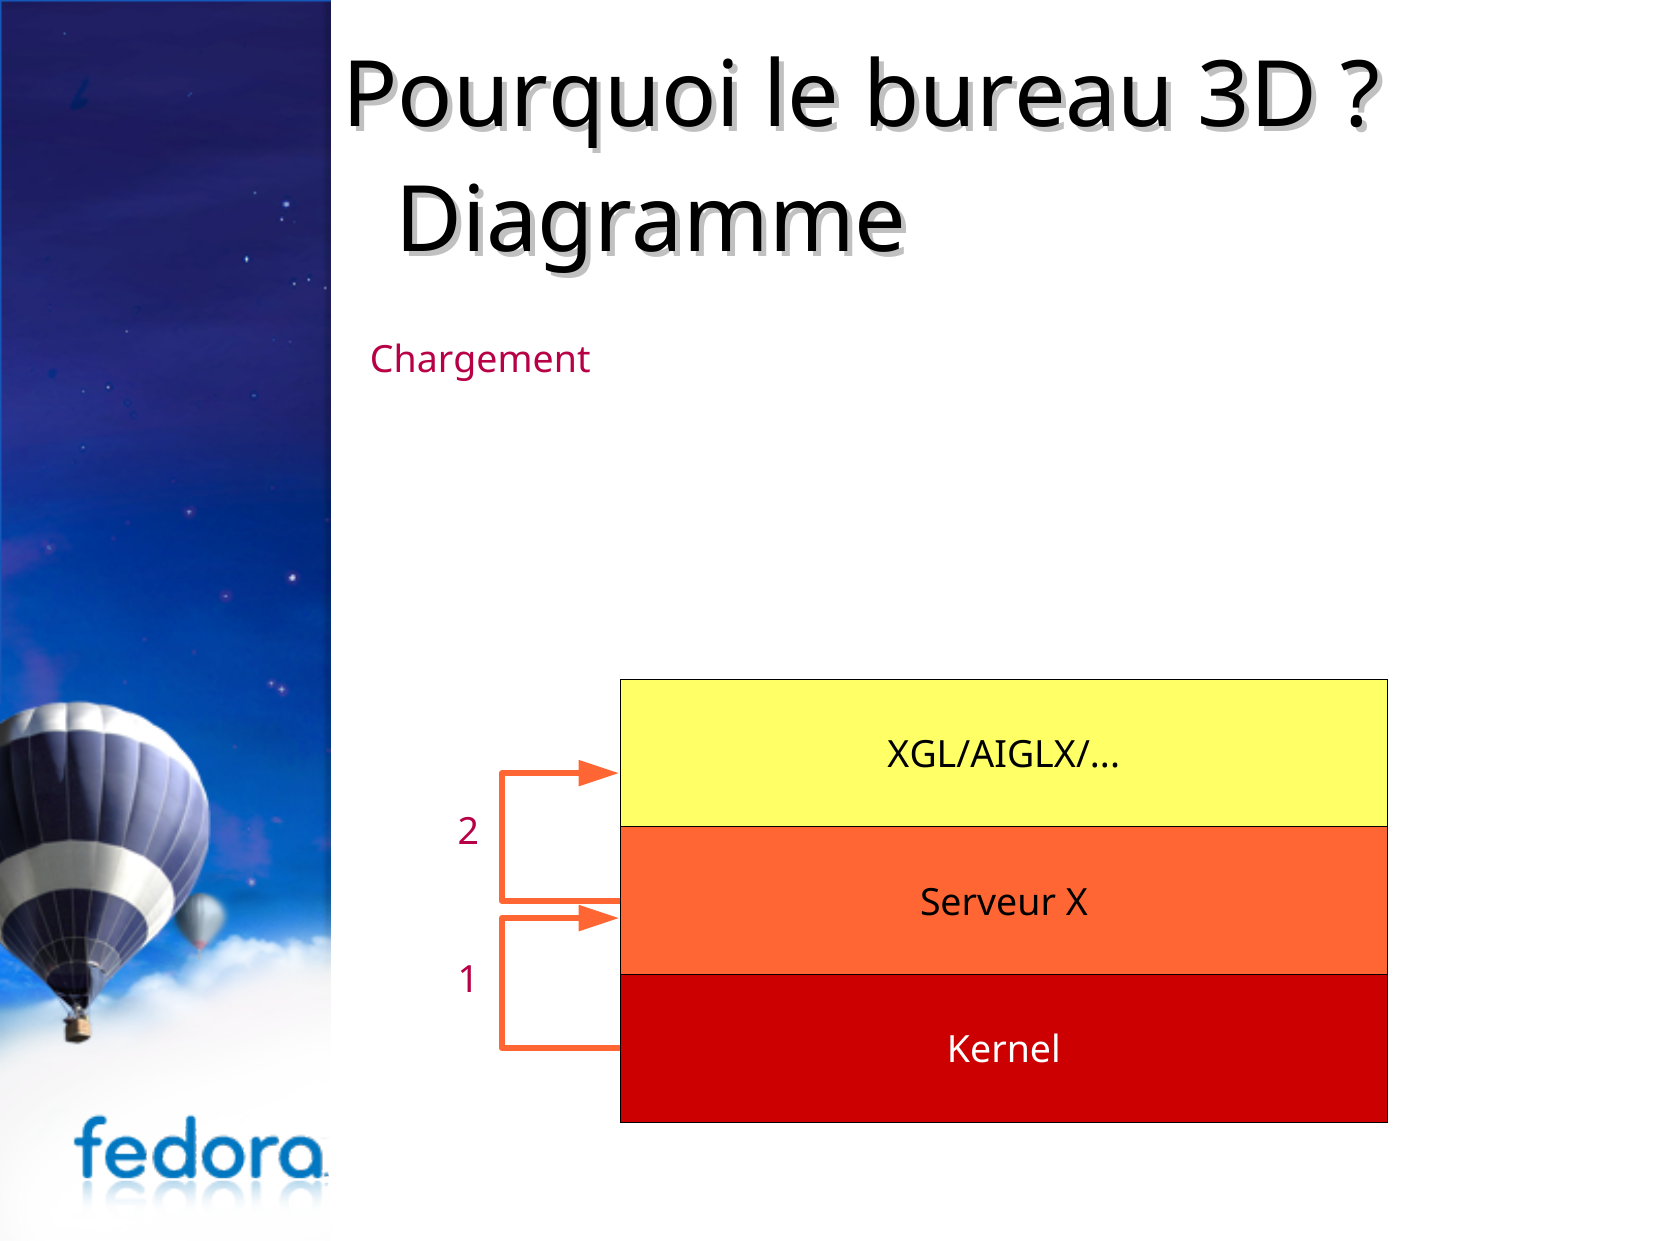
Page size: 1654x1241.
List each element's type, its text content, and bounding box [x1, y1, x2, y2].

picture [0, 0, 331, 1241]
text_box 1 [442, 945, 494, 1006]
text_box XGL/AIGLX/... [620, 679, 1388, 827]
title Pourquoi le bureau 3D ? Diagramme [331, 42, 1571, 264]
text_box 2 [442, 797, 494, 858]
text_box Chargement [355, 324, 591, 385]
text_box Kernel [620, 975, 1388, 1123]
text_box Serveur X [620, 827, 1388, 975]
